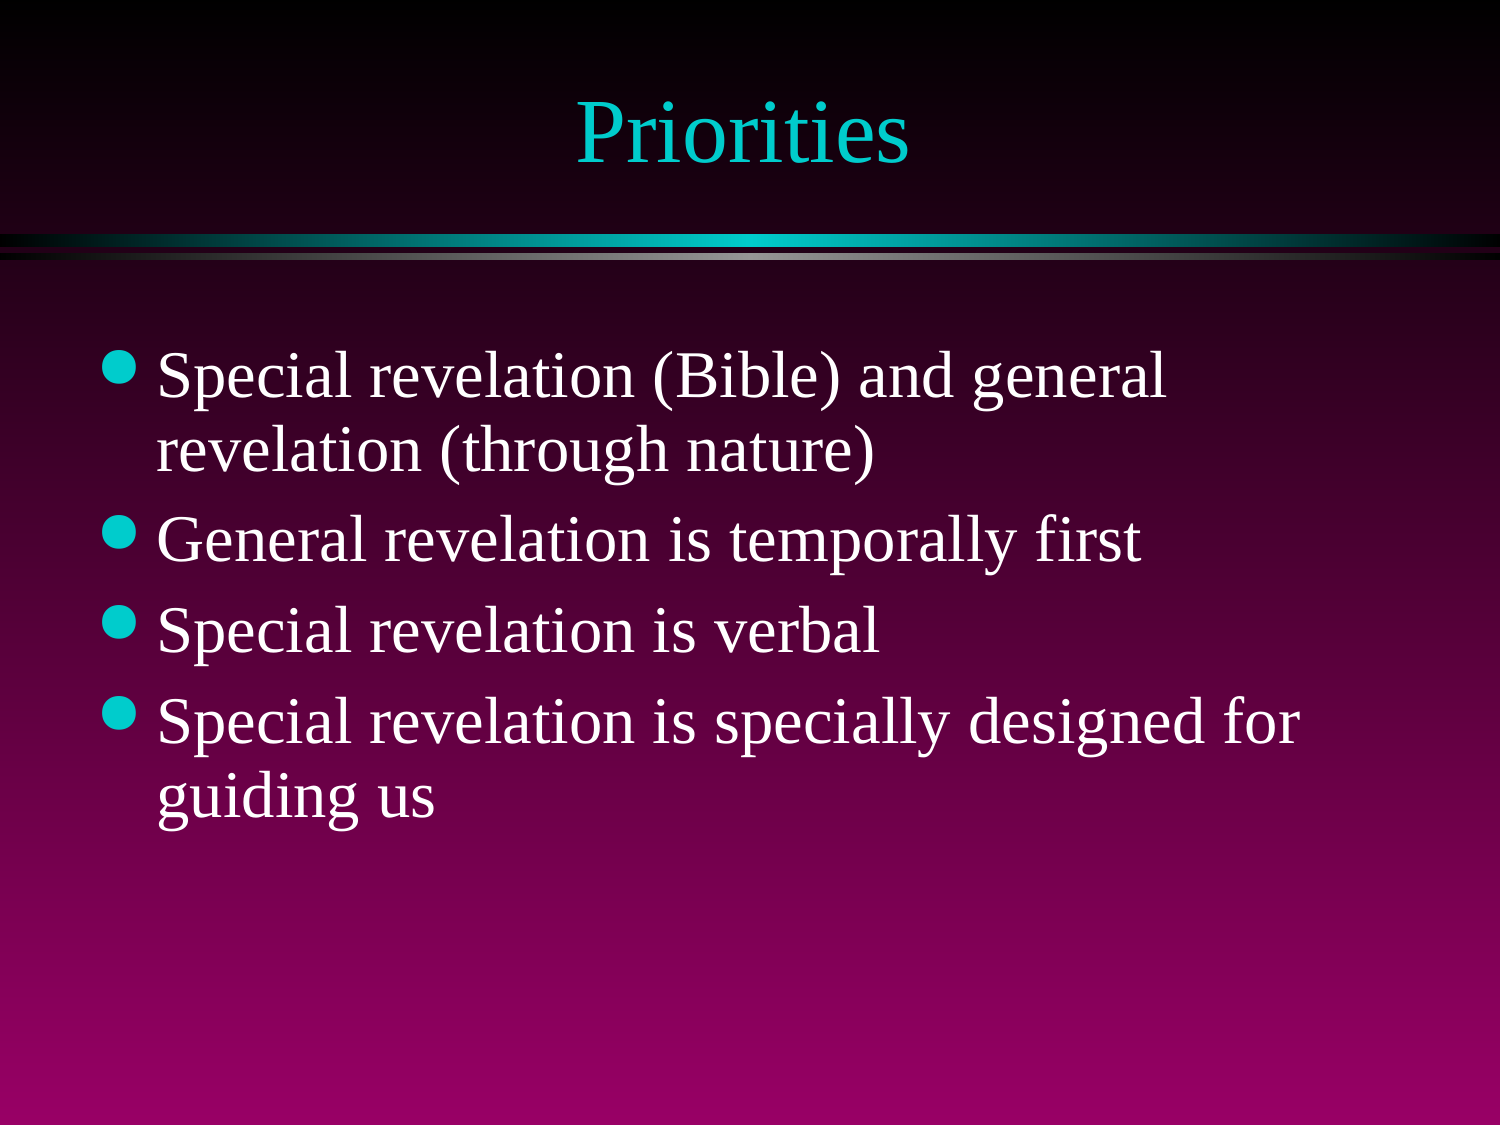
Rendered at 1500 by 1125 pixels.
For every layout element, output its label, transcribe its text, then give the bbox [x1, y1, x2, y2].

title Priorities [99, 37, 1388, 225]
list Special revelation (Bible) and general revelation (through nature) General revelation is temporally first Special revelation is verbal Special revelation is specially designed for guiding us [99, 337, 1388, 832]
